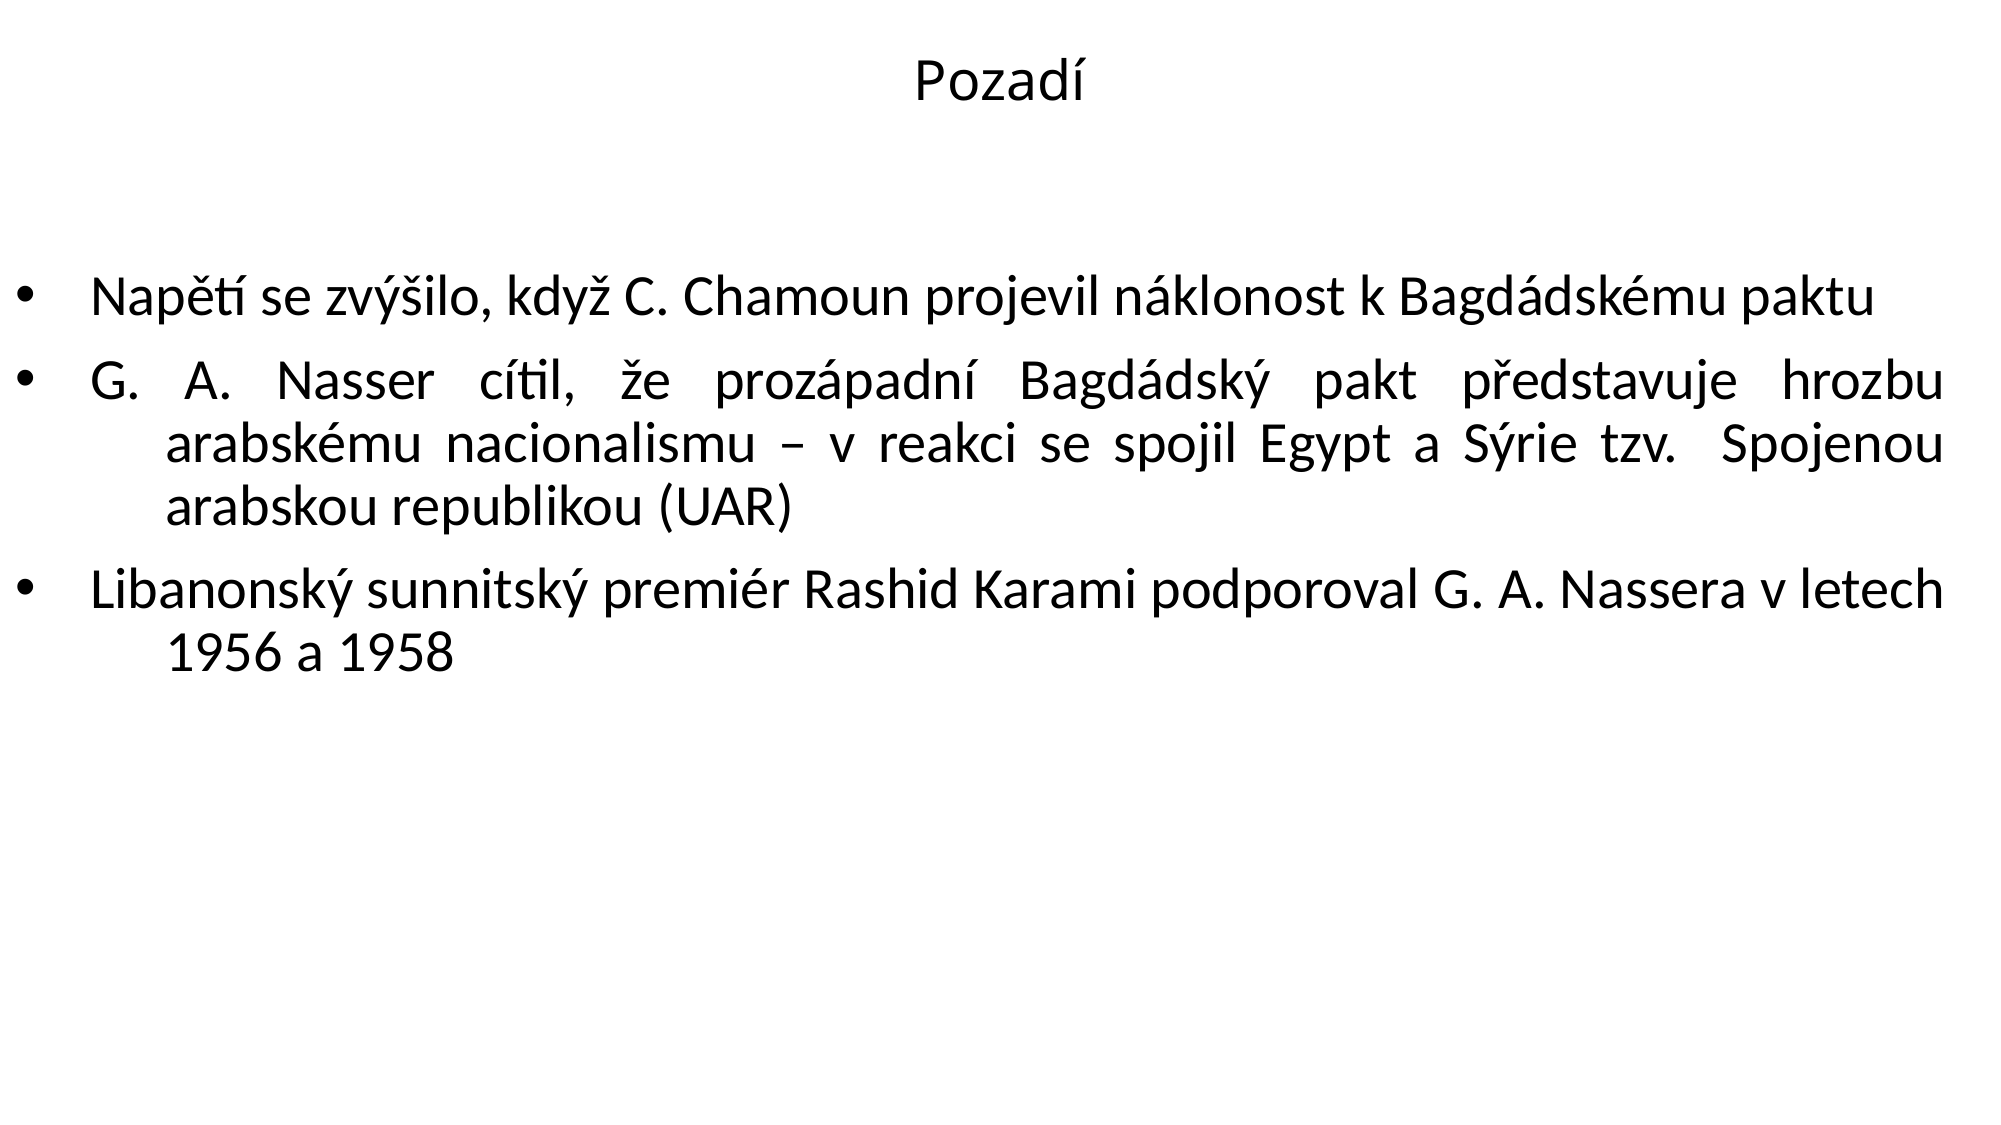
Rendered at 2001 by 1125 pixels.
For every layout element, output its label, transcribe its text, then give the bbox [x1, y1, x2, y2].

title Pozadí [324, 45, 1675, 121]
list Napětí se zvýšilo, když C. Chamoun projevil náklonost k Bagdádskému paktu G. A. Nasser cítil, že prozápadní Bagdádský pakt představuje hrozbu arabskému nacionalismu – v reakci se spojil Egypt a Sýrie tzv. Spojenou arabskou republikou (UAR) Libanonský sunnitský premiér Rashid Karami podporoval G. A. Nassera v letech 1956 a 1958 [0, 257, 1961, 1080]
